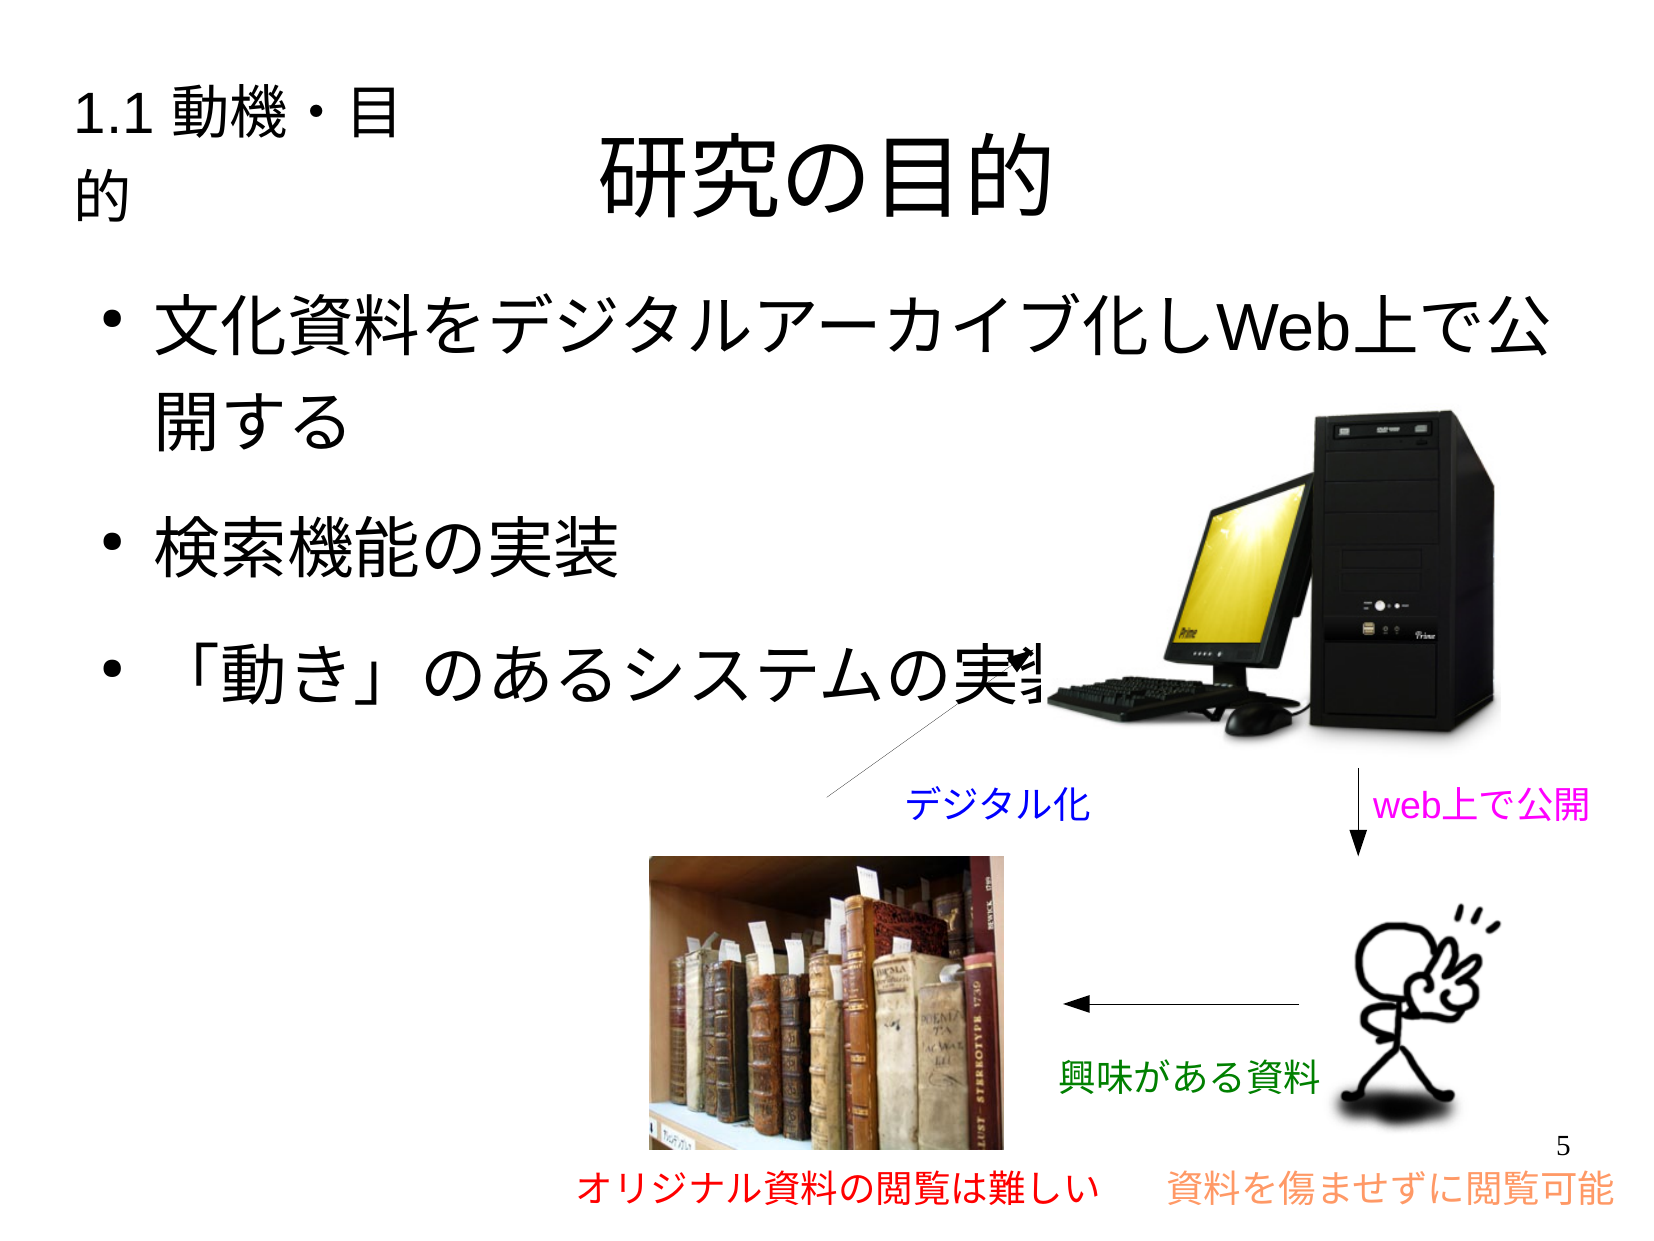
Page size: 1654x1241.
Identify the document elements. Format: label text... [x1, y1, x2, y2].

text_box web上で公開 [1358, 767, 1602, 825]
picture [649, 856, 1004, 1150]
text_box 資料を傷ませずに閲覧可能 [1151, 1151, 1619, 1204]
title 研究の目的 [82, 74, 1571, 267]
text_box 1.1 動機・目的 [59, 59, 473, 139]
title 研究の目的 [82, 198, 94, 213]
title 研究の目的 [82, 182, 94, 195]
text_box 興味がある資料 [1044, 1040, 1329, 1093]
text_box デジタル化 [889, 767, 1093, 821]
text_box オリジナル資料の閲覧は難しい [561, 1151, 1087, 1204]
picture [1041, 383, 1501, 765]
list 文化資料をデジタルアーカイブ化しWeb上で公開する 検索機能の実装 「動き」のあるシステムの実装 [82, 272, 1571, 1077]
picture [1282, 885, 1536, 1137]
